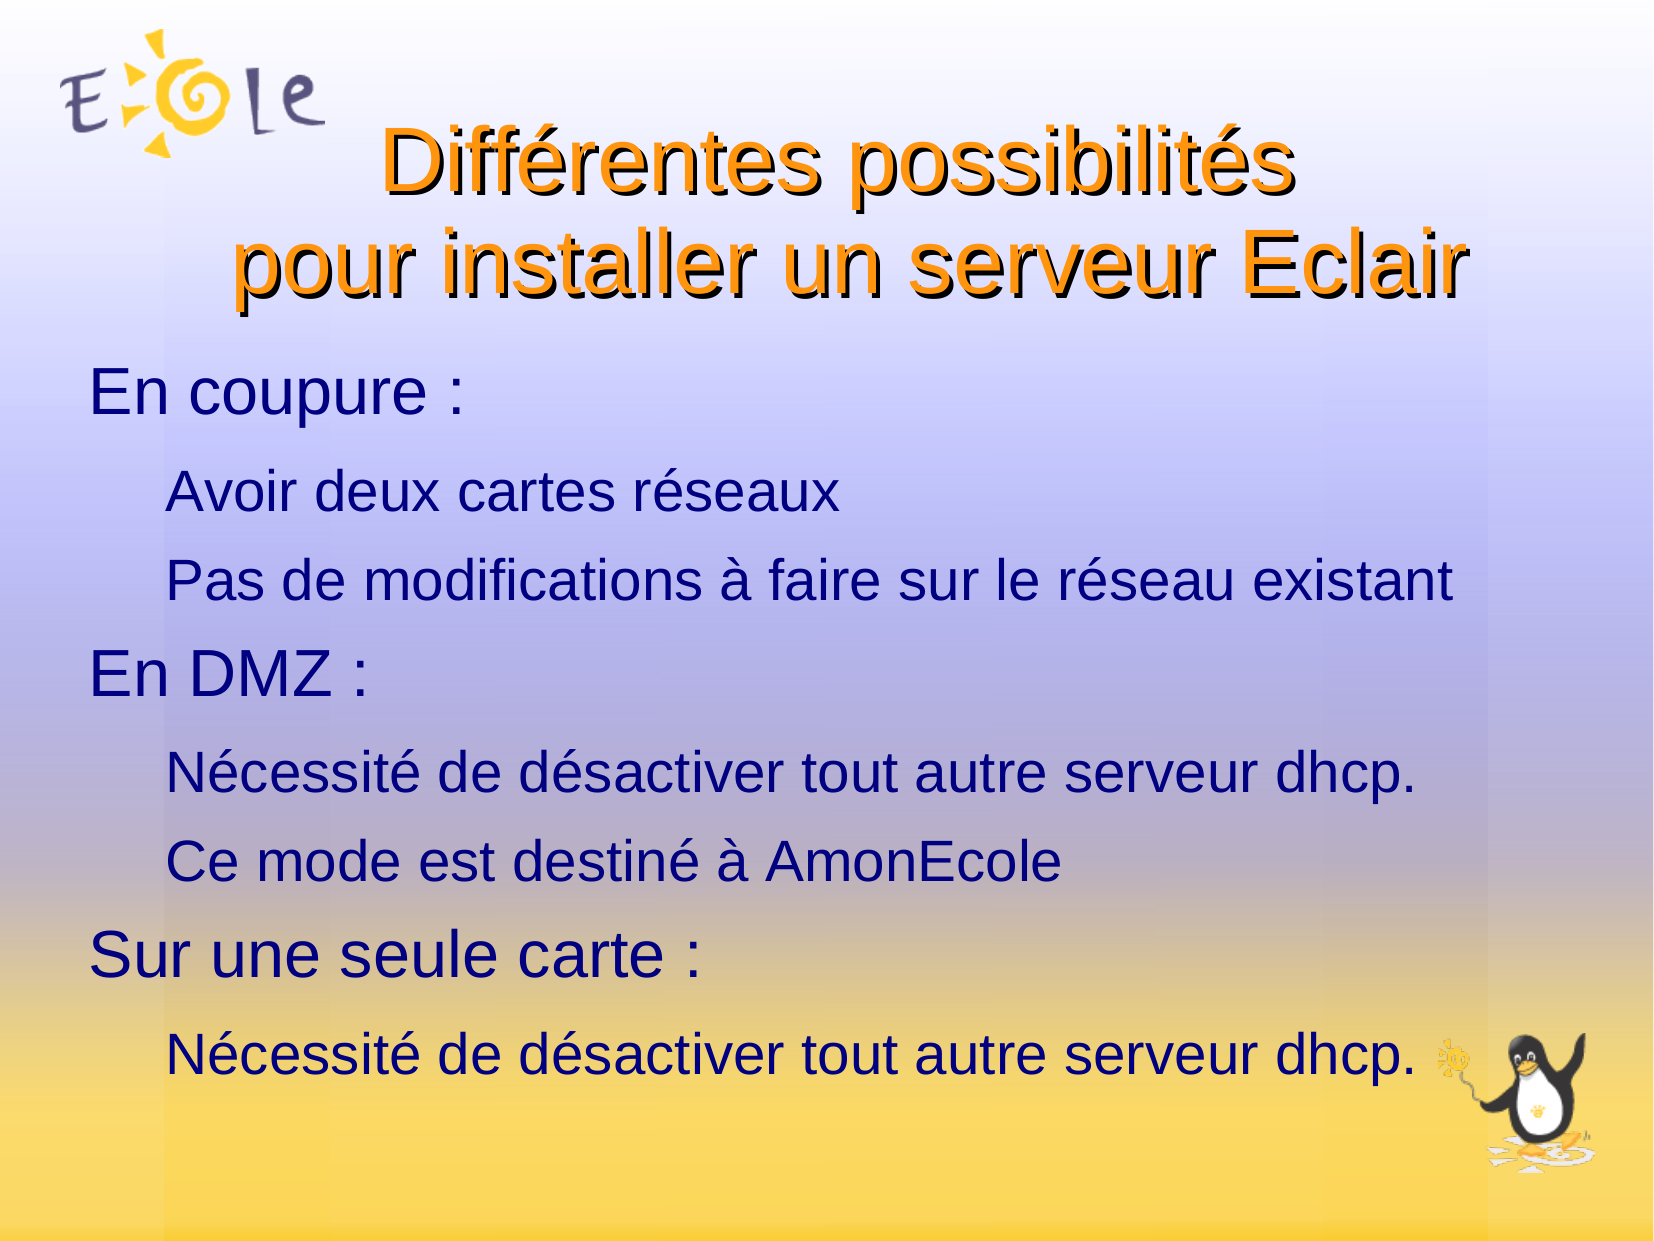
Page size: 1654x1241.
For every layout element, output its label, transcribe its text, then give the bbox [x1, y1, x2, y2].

list En coupure : Avoir deux cartes réseaux Pas de modifications à faire sur le réseau existant En DMZ : Nécessité de désactiver tout autre serveur dhcp. Ce mode est destiné à AmonEcole Sur une seule carte : Nécessité de désactiver tout autre serveur dhcp. [70, 354, 1577, 1152]
picture [0, 0, 1654, 1241]
title Différentes possibilités pour installer un serveur Eclair [106, 105, 1595, 317]
